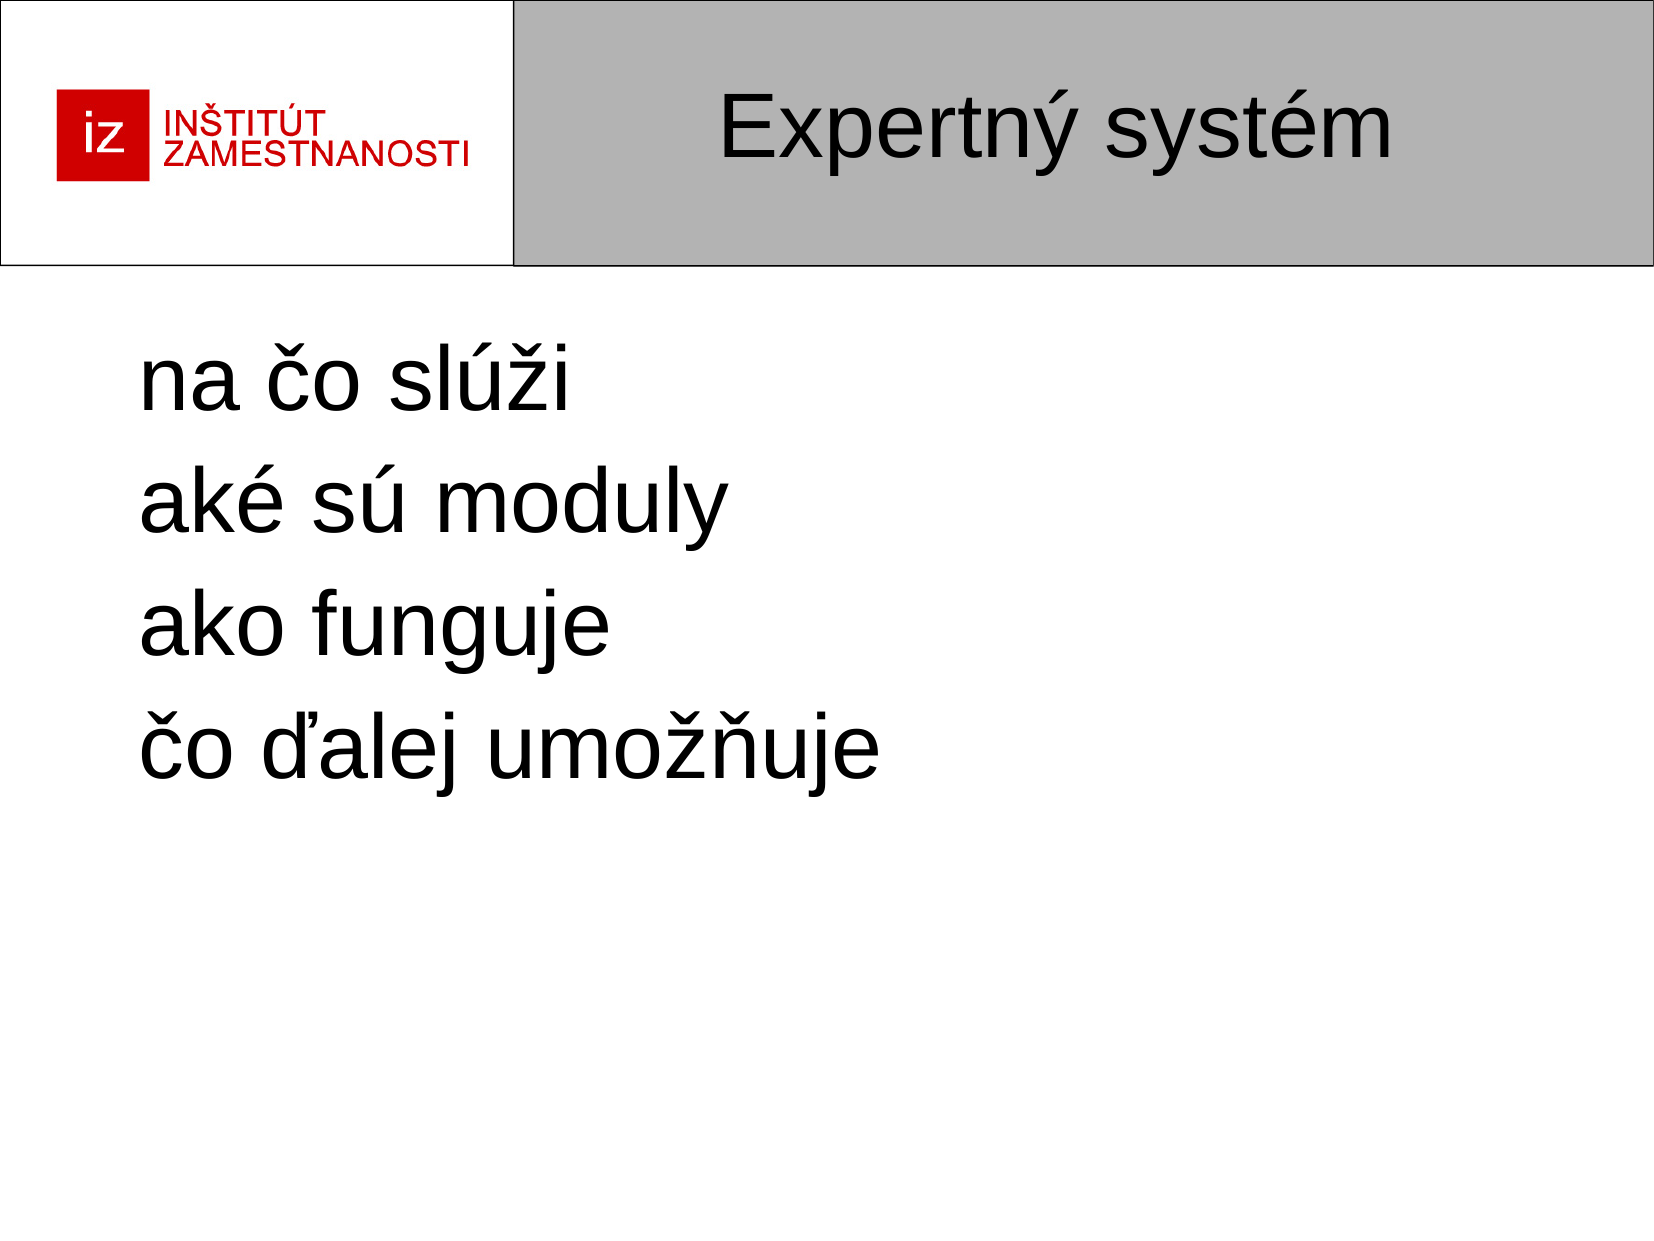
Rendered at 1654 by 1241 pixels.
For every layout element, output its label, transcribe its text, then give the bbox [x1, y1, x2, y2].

list na čo slúži aké sú moduly ako funguje čo ďalej umožňuje [121, 344, 1533, 1112]
picture [5, 8, 512, 257]
title Expertný systém [555, 37, 1560, 229]
